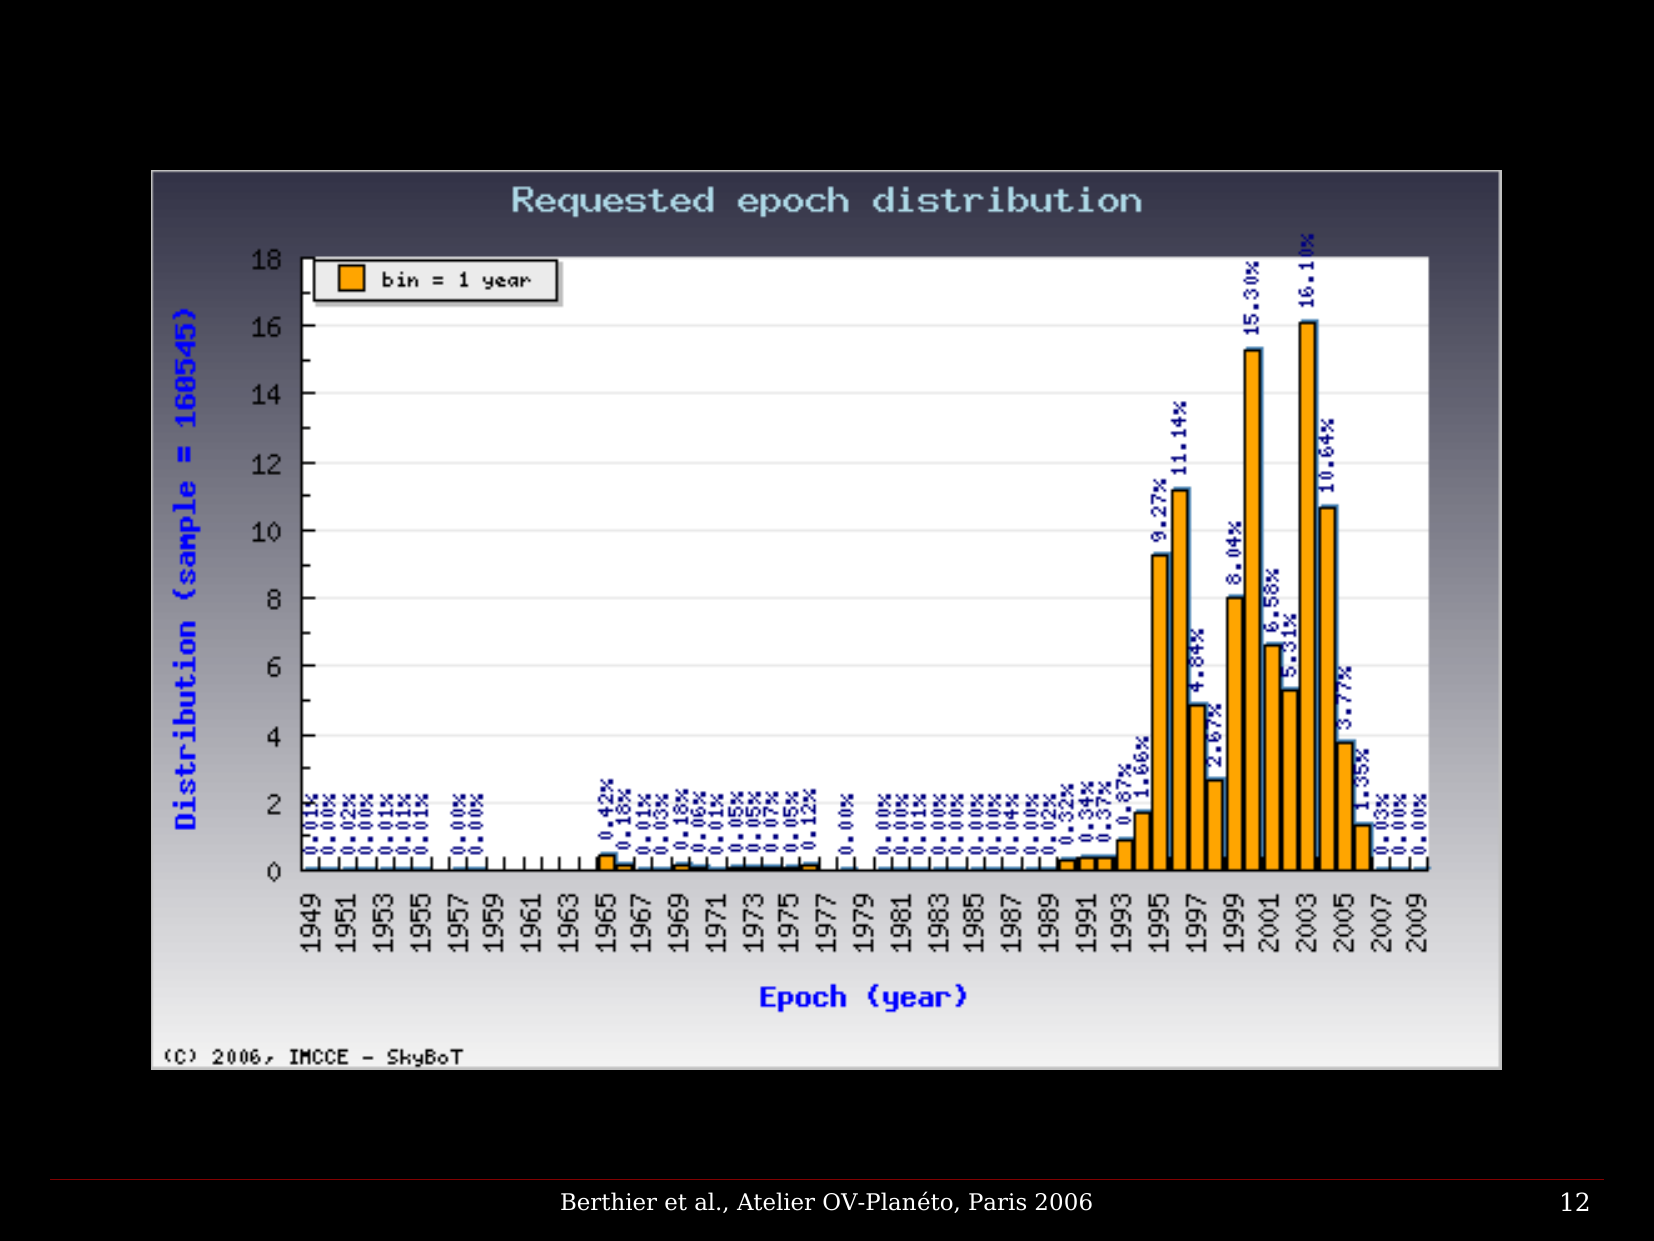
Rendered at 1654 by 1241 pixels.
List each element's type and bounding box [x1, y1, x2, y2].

picture [151, 170, 1502, 1070]
